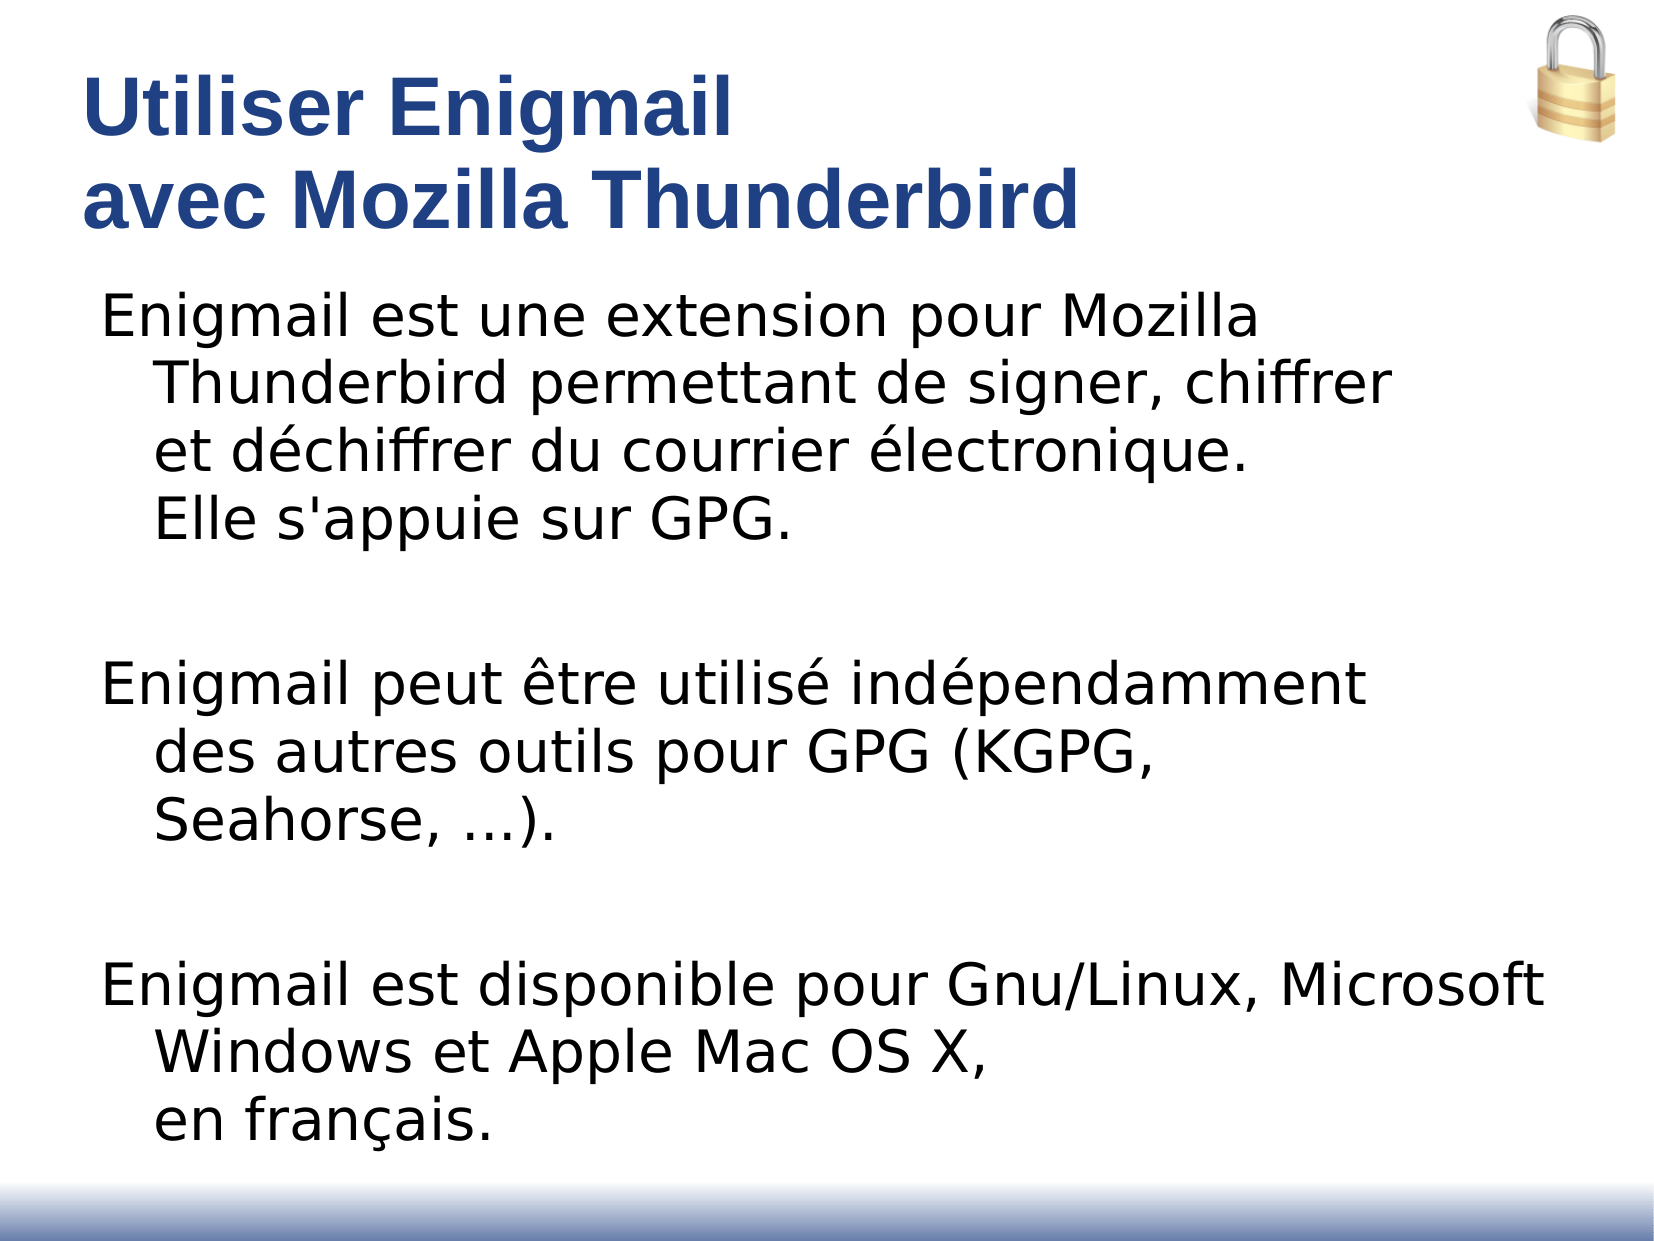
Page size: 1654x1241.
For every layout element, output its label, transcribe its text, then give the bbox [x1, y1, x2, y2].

list Enigmail est une extension pour Mozilla Thunderbird permettant de signer, chiffrer et déchiffrer du courrier électronique. Elle s'appuie sur GPG. Enigmail peut être utilisé indépendamment des autres outils pour GPG (KGPG, Seahorse, ...). Enigmail est disponible pour Gnu/Linux, Microsoft Windows et Apple Mac OS X, en français. [82, 282, 1571, 1155]
title Utiliser Enigmail avec Mozilla Thunderbird [82, 49, 1571, 257]
picture [1505, 11, 1642, 148]
